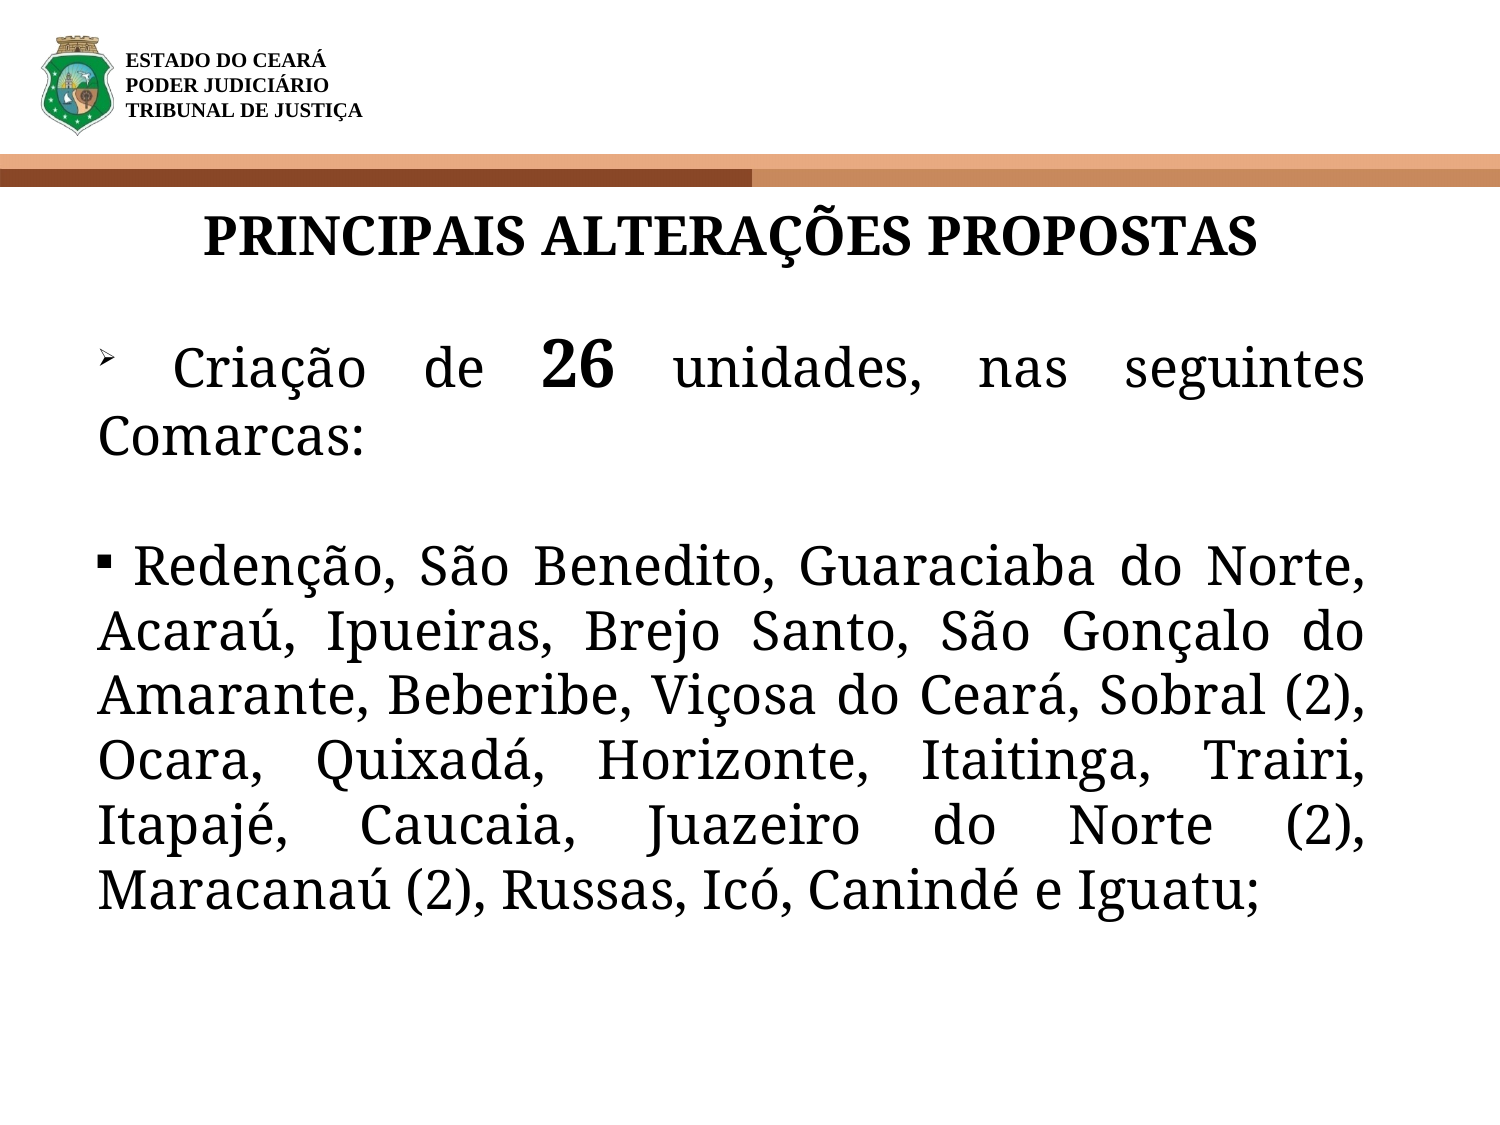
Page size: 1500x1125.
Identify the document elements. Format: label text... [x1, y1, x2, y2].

text_box PRINCIPAIS ALTERAÇÕES PROPOSTAS Criação de 26 unidades, nas seguintes Comarcas: Redenção, São Benedito, Guaraciaba do Norte, Acaraú, Ipueiras, Brejo Santo, São Gonçalo do Amarante, Beberibe, Viçosa do Ceará, Sobral (2), Ocara, Quixadá, Horizonte, Itaitinga, Trairi, Itapajé, Caucaia, Juazeiro do Norte (2), Maracanaú (2), Russas, Icó, Canindé e Iguatu; [82, 193, 1382, 709]
picture [37, 35, 118, 136]
picture [0, 154, 1500, 187]
